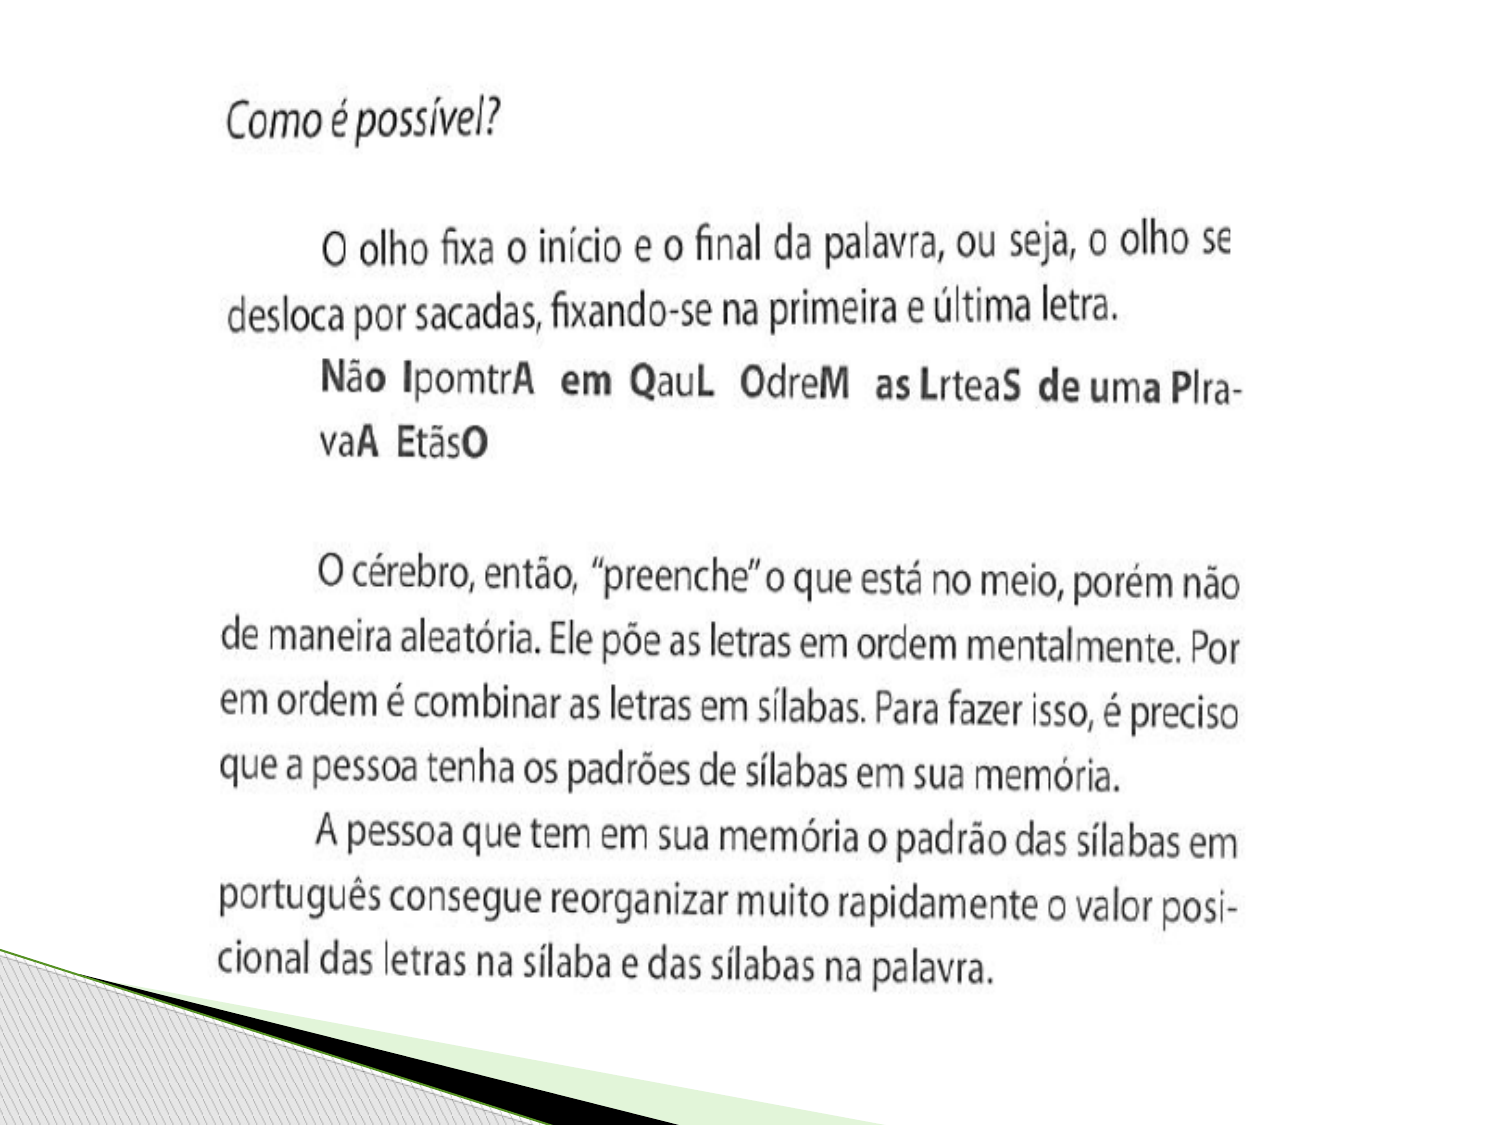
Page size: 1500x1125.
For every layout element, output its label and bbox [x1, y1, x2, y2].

picture [187, 70, 1254, 995]
